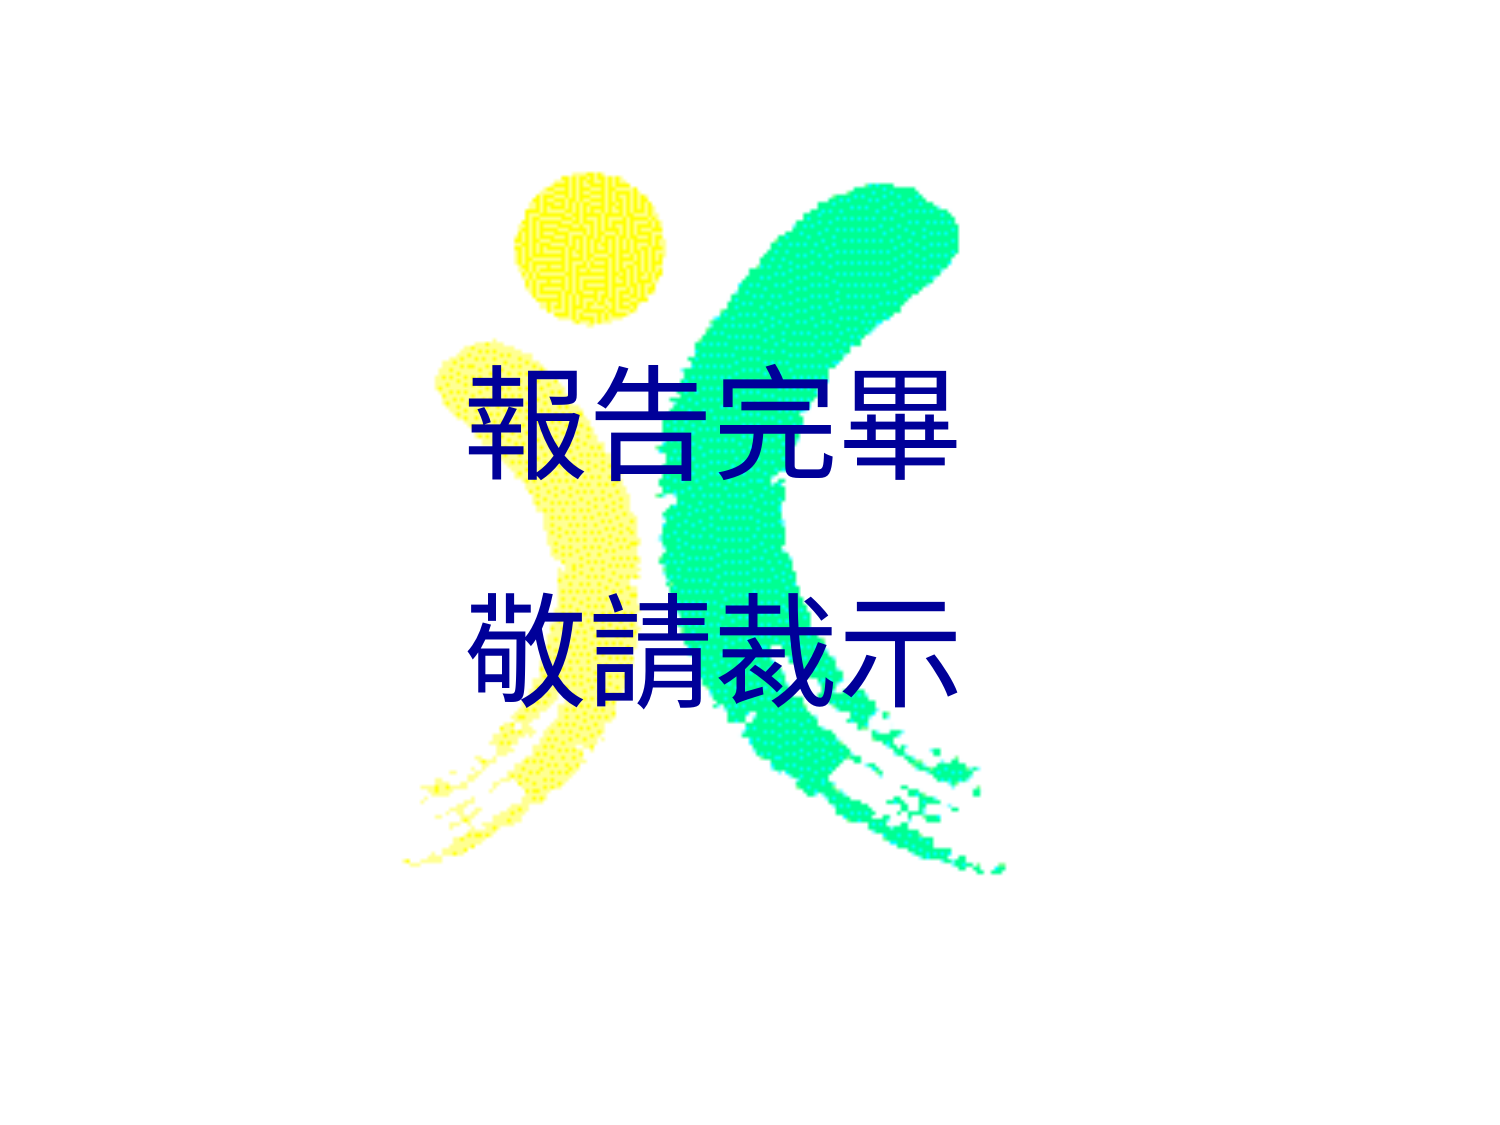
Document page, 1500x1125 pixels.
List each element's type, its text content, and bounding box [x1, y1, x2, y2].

text_box 報告完畢 敬請裁示 [448, 337, 980, 732]
chart [346, 148, 1144, 934]
